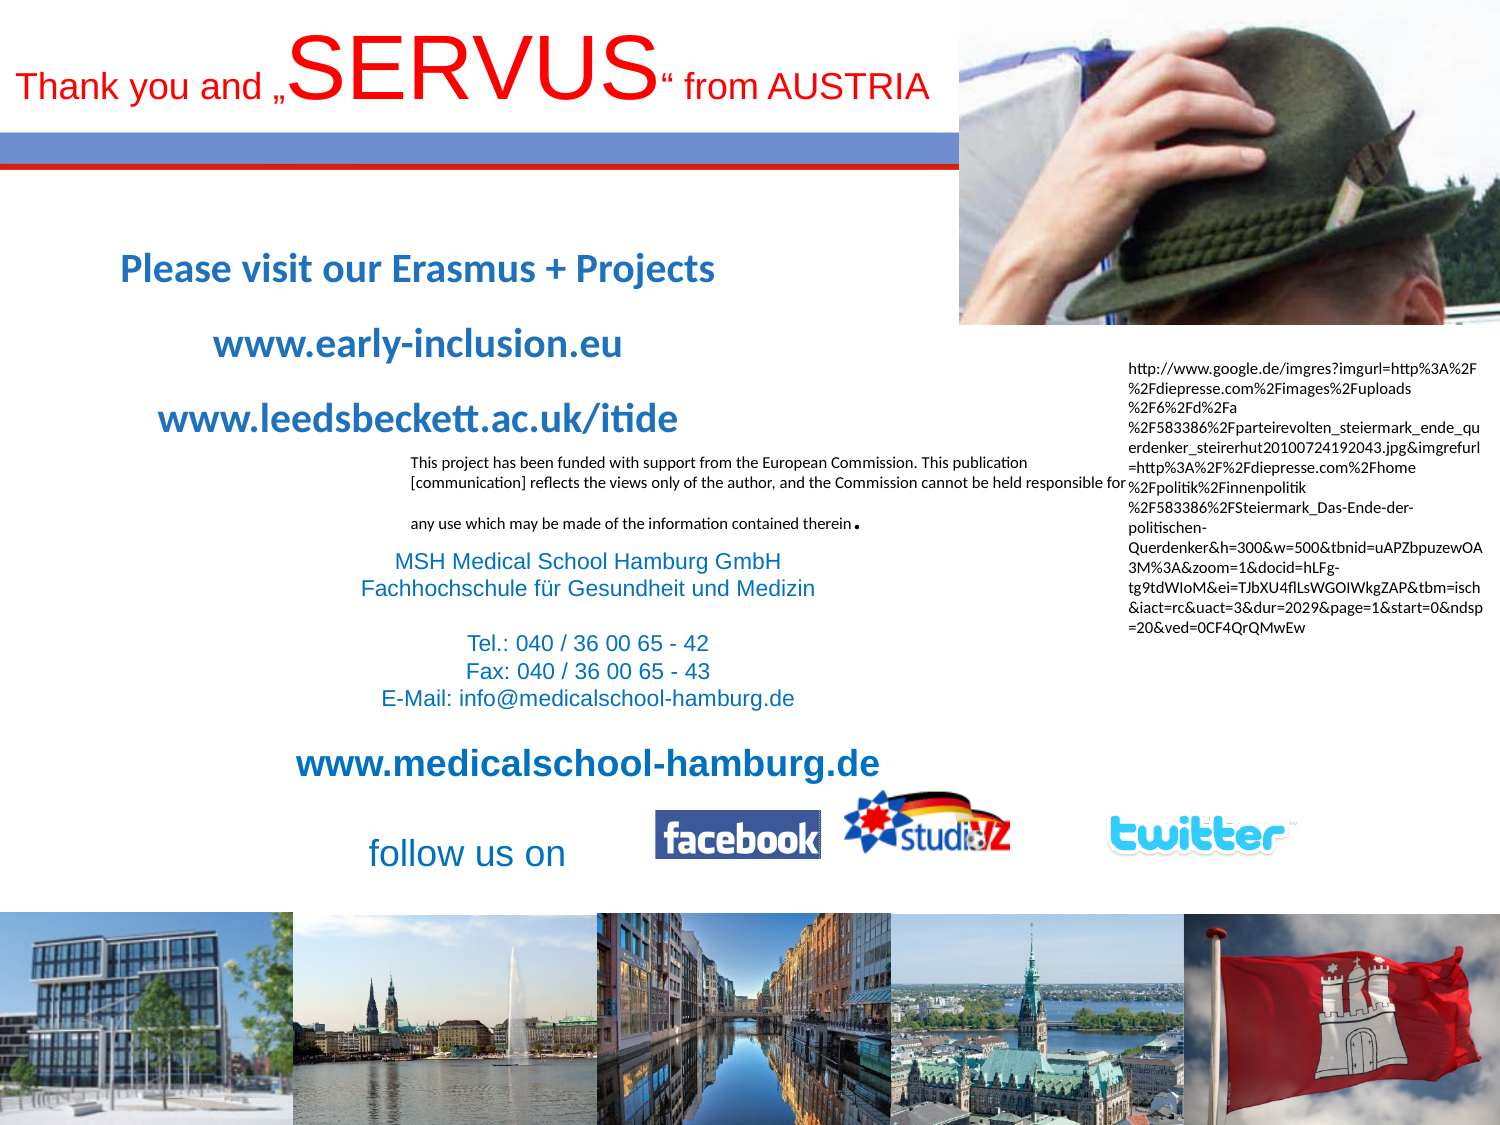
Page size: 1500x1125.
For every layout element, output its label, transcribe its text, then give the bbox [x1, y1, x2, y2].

text_box MSH Medical School Hamburg GmbH Fachhochschule für Gesundheit und Medizin Tel.: 040 / 36 00 65 - 42 Fax: 040 / 36 00 65 - 43 E-Mail: info@medicalschool-hamburg.de www.medicalschool-hamburg.de follow us on [112, 538, 1412, 885]
text_box Please visit our Erasmus + Projects www.early-inclusion.eu www.leedsbeckett.ac.uk/itide [105, 208, 1371, 733]
picture [959, 0, 1500, 325]
picture [655, 810, 821, 859]
picture [0, 912, 1500, 1125]
text_box This project has been funded with support from the European Commission. This publication [communication] reflects the views only of the author, and the Commission cannot be held responsible for any use which may be made of the information contained therein. [396, 444, 1113, 544]
text_box http://www.google.de/imgres?imgurl=http%3A%2F%2Fdiepresse.com%2Fimages%2Fuploads%2F6%2Fd%2Fa%2F583386%2Fparteirevolten_steiermark_ende_querdenker_steirerhut20100724192043.jpg&imgrefurl=http%3A%2F%2Fdiepresse.com%2Fhome%2Fpolitik%2Finnenpolitik%2F583386%2FSteiermark_Das-Ende-der-politischen-Querdenker&h=300&w=500&tbnid=uAPZbpuzewOA3M%3A&zoom=1&docid=hLFg-tg9tdWIoM&ei=TJbXU4flLsWGOIWkgZAP&tbm=isch&iact=rc&uact=3&dur=2029&page=1&start=0&ndsp=20&ved=0CF4QrQMwEw [1113, 350, 1500, 645]
text_box Thank you and „SERVUS“ from AUSTRIA [0, 0, 955, 127]
